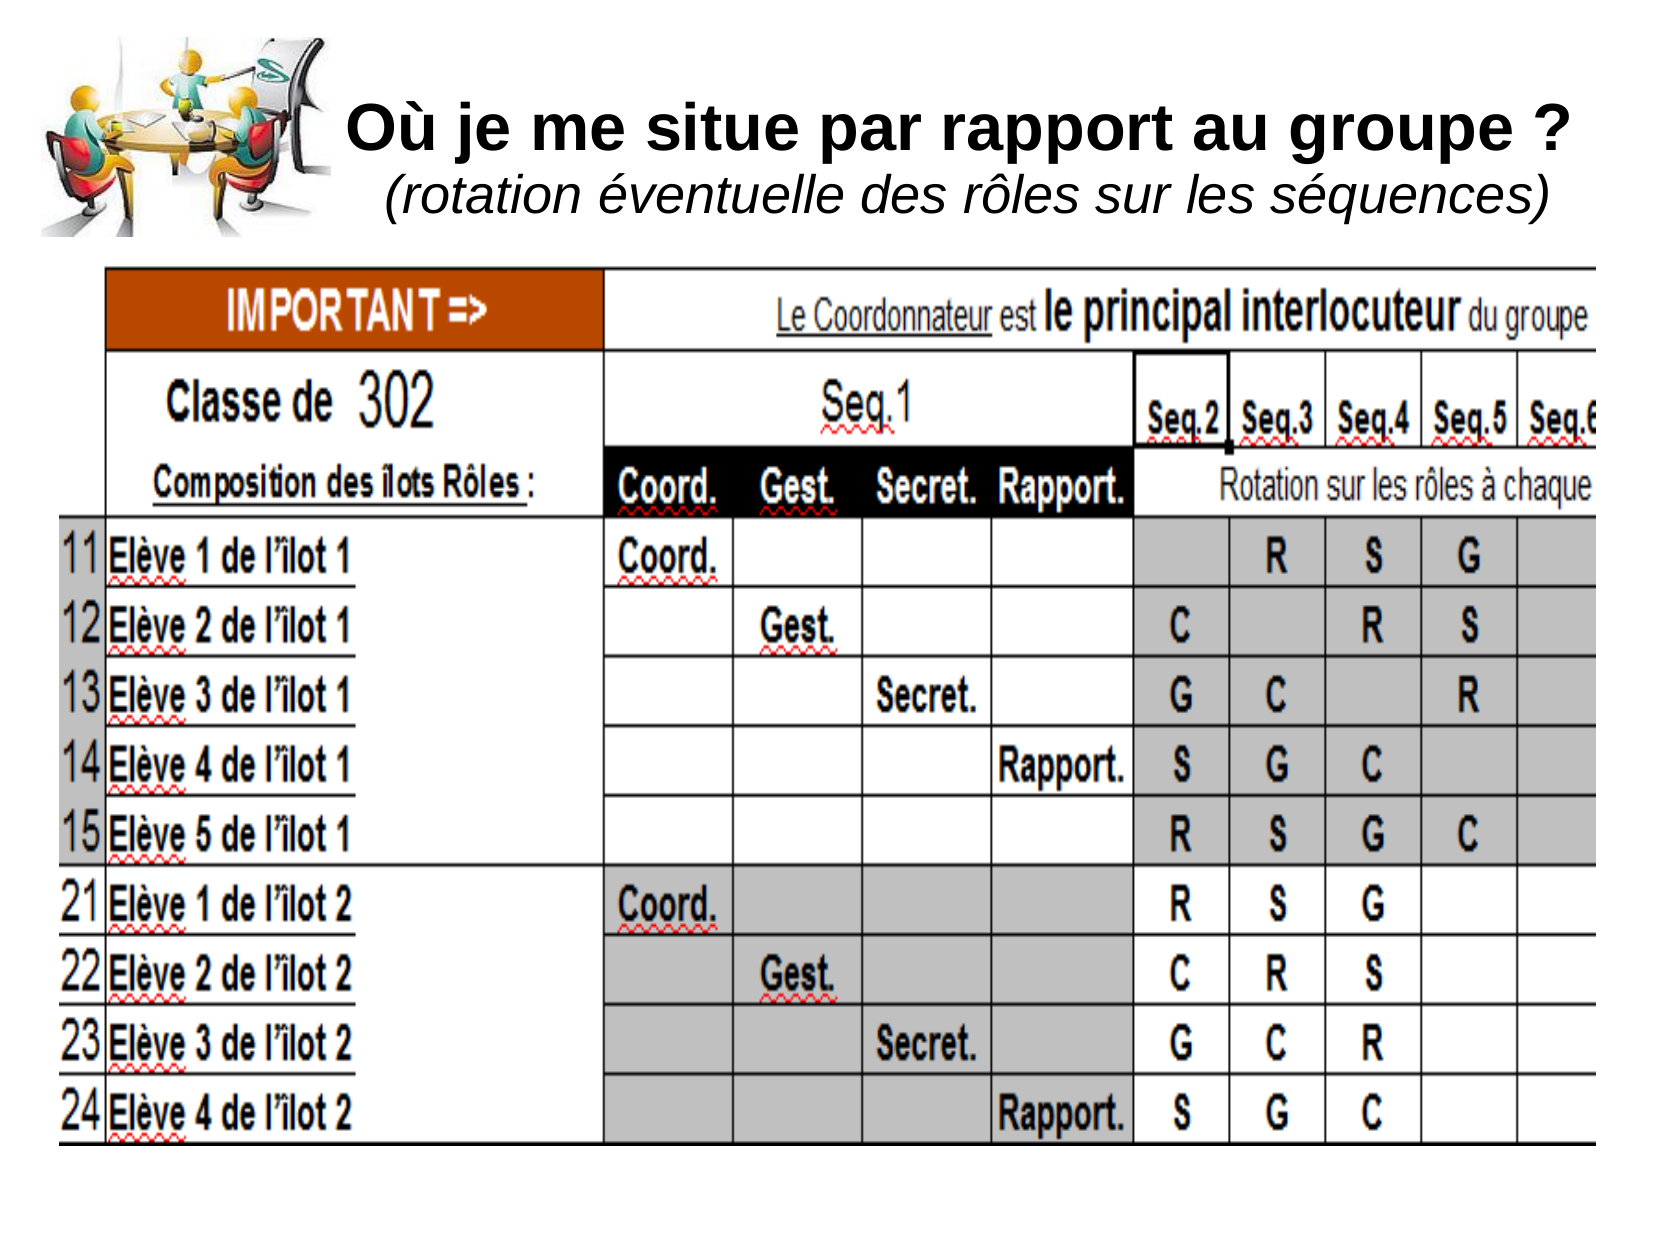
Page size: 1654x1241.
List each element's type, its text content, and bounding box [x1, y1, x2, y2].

text_box Où je me situe par rapport au groupe ? (rotation éventuelle des rôles sur les séquences) [331, 82, 1607, 233]
picture [41, 37, 331, 237]
picture [59, 259, 1596, 1146]
